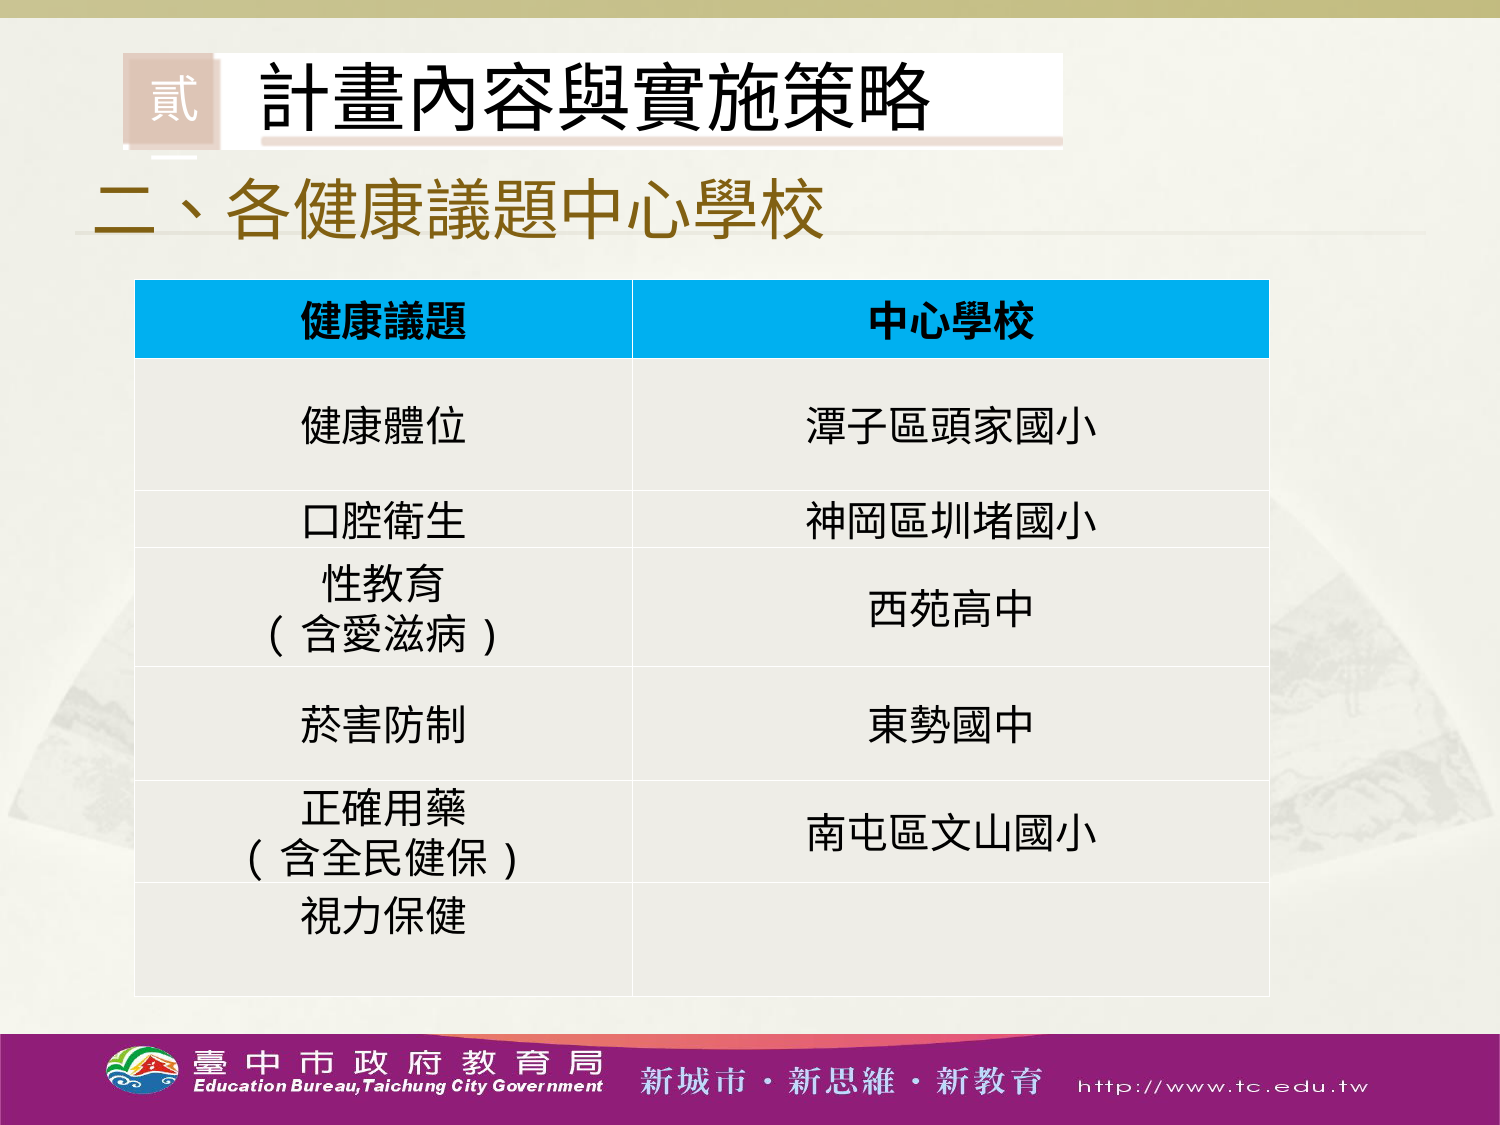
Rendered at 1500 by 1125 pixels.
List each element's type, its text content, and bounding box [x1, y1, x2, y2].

table_cell 健康體位 [135, 359, 632, 490]
table_cell 視力保健 [135, 883, 632, 996]
table_cell 性教育 (含愛滋病) [135, 548, 632, 666]
table_cell [633, 883, 1269, 996]
table_cell 神岡區圳堵國小 [633, 491, 1269, 547]
table_cell 正確用藥 (含全民健保) [135, 781, 632, 882]
table_cell 東勢國中 [633, 667, 1269, 780]
table_header 中心學校 [633, 280, 1269, 358]
picture [0, 18, 1500, 1125]
table_header 健康議題 [135, 280, 632, 358]
table_cell 菸害防制 [135, 667, 632, 780]
table_cell 西苑高中 [633, 548, 1269, 666]
table_cell 潭子區頭家國小 [633, 359, 1269, 490]
table_cell 口腔衛生 [135, 491, 632, 547]
table_cell 南屯區文山國小 [633, 781, 1269, 882]
text_box 貳一 [134, 60, 199, 196]
list 二、各健康議題中心學校 [76, 160, 1459, 1024]
text_box 計畫內容與實施策略 [242, 42, 1377, 149]
